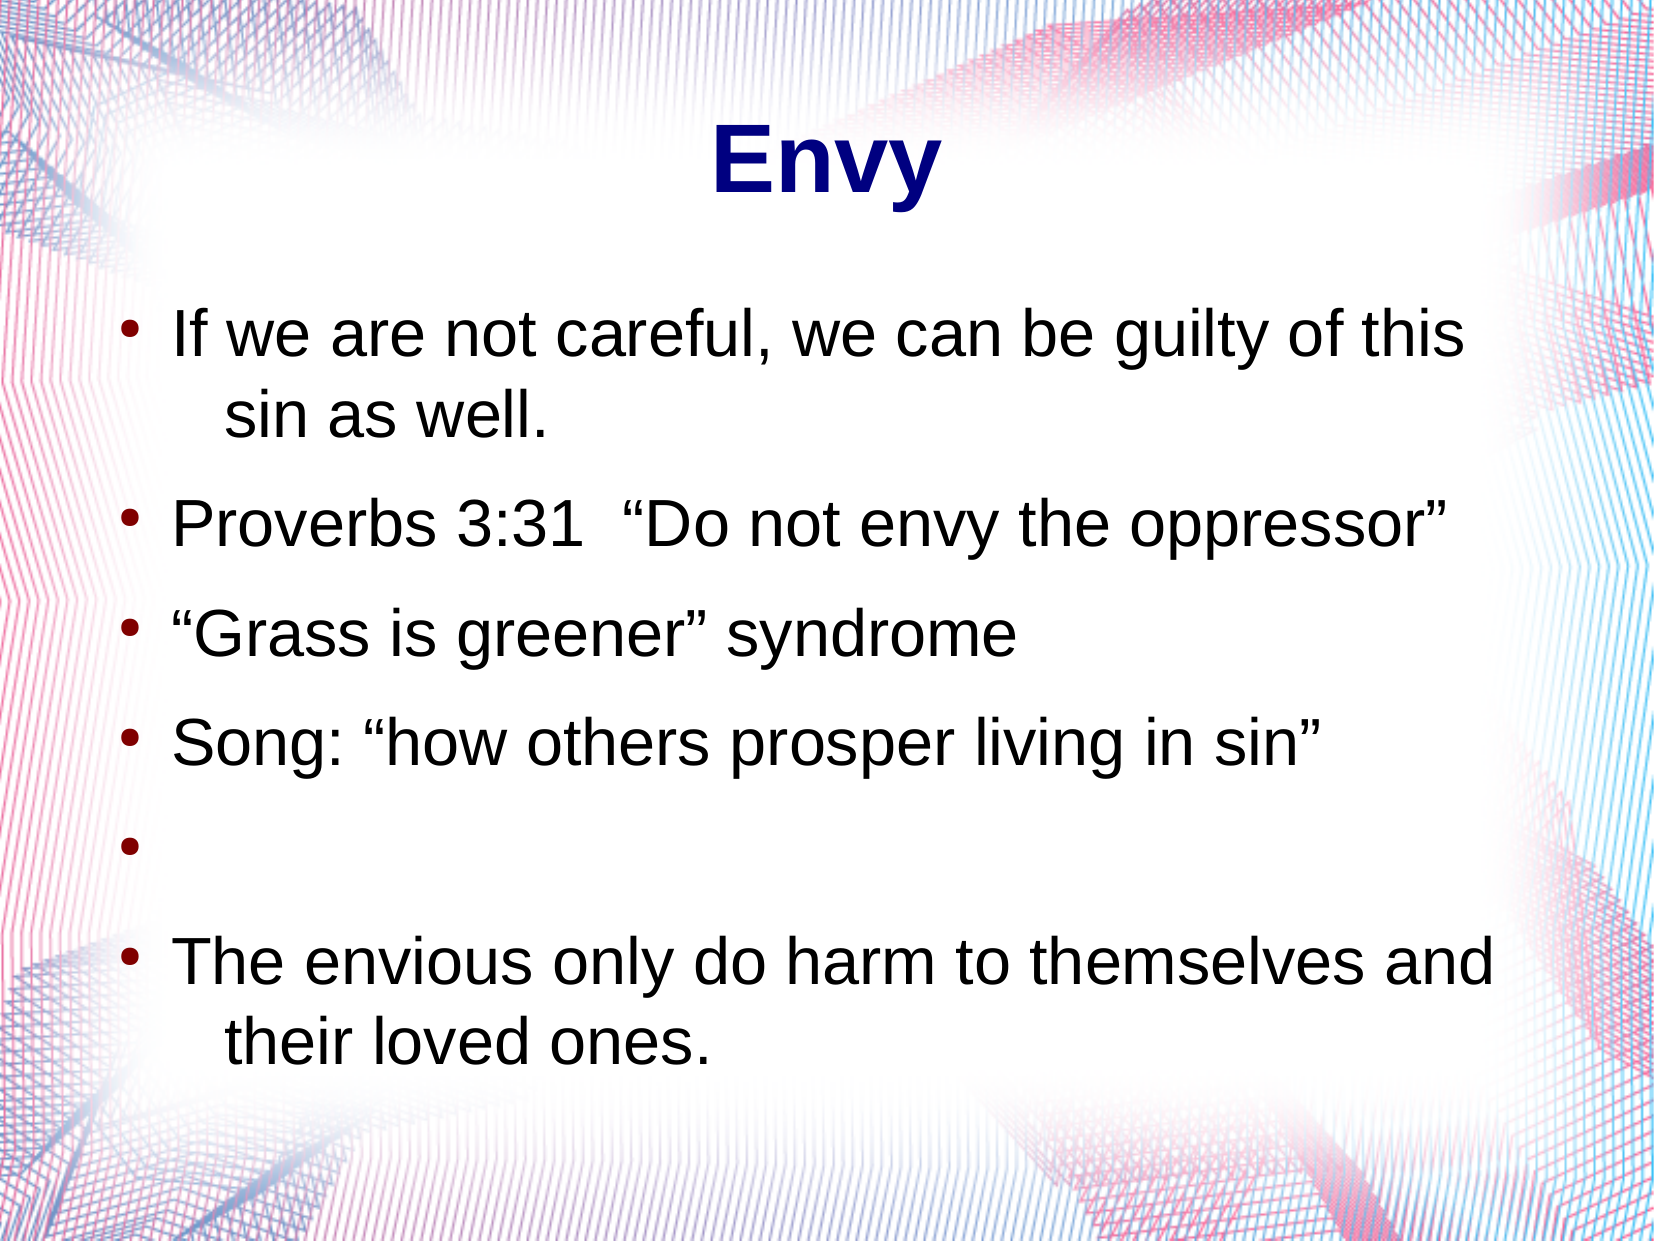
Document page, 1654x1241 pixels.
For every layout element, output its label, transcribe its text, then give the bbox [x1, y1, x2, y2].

list If we are not careful, we can be guilty of this sin as well. Proverbs 3:31 “Do not envy the oppressor” “Grass is greener” syndrome Song: “how others prosper living in sin” The envious only do harm to themselves and their loved ones. [82, 290, 1571, 1109]
title Envy [82, 49, 1571, 257]
